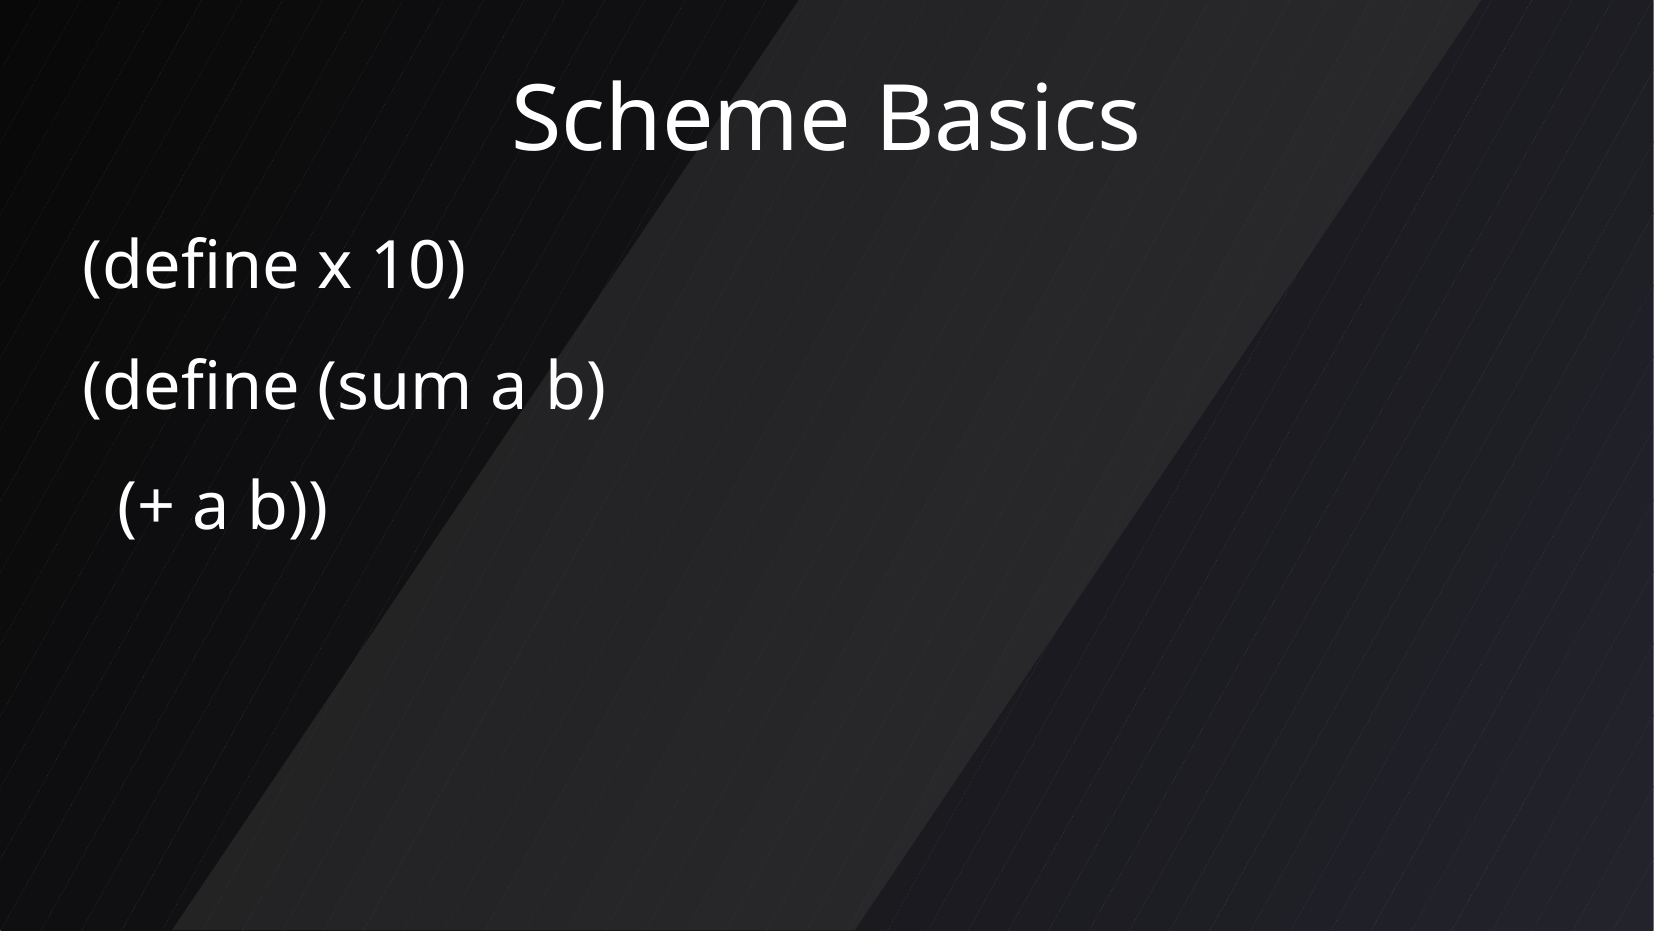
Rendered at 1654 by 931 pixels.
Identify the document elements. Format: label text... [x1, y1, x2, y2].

list (define x 10) (define (sum a b) (+ a b)) [82, 217, 1571, 758]
title Scheme Basics [82, 37, 1571, 193]
